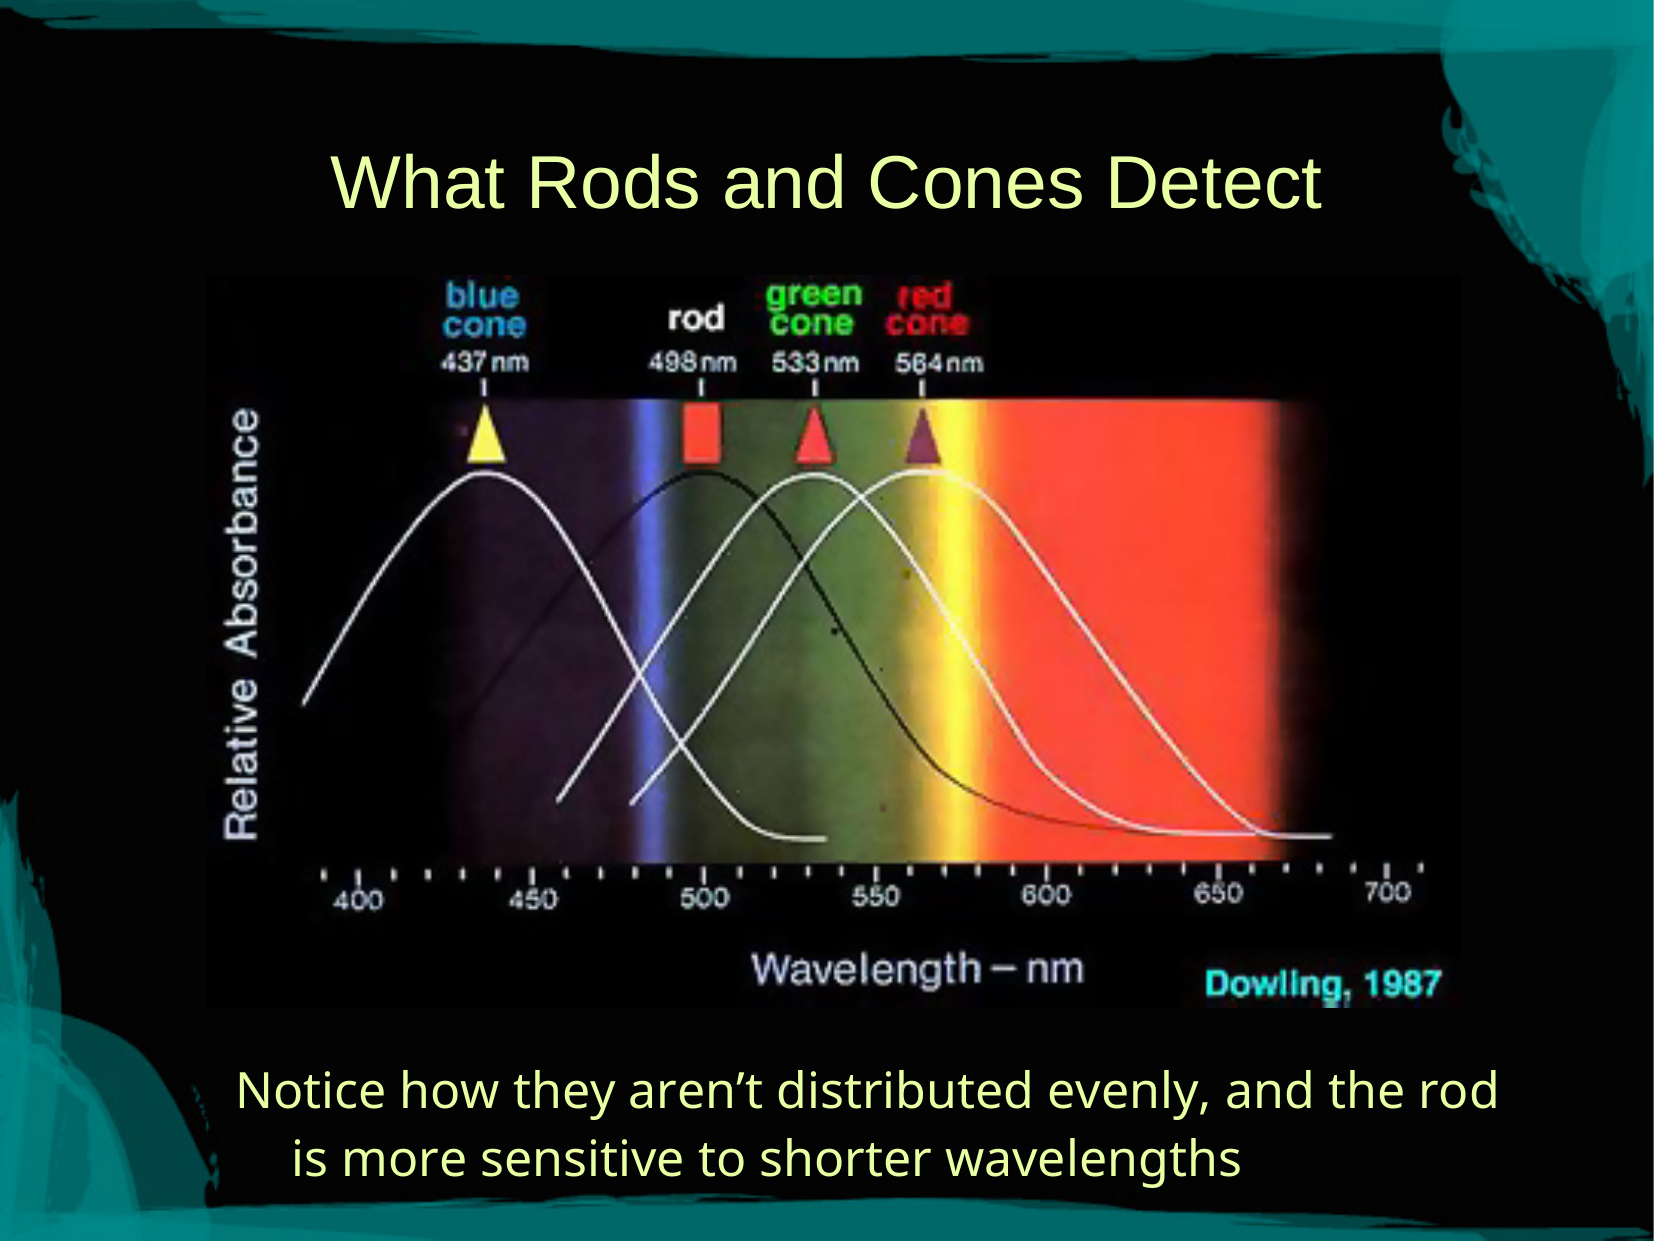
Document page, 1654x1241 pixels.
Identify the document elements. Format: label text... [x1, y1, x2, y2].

picture [0, 0, 1654, 1241]
list Notice how they aren’t distributed evenly, and the rod is more sensitive to shorter wavelengths [220, 1047, 1544, 1199]
title What Rods and Cones Detect [96, 76, 1558, 290]
